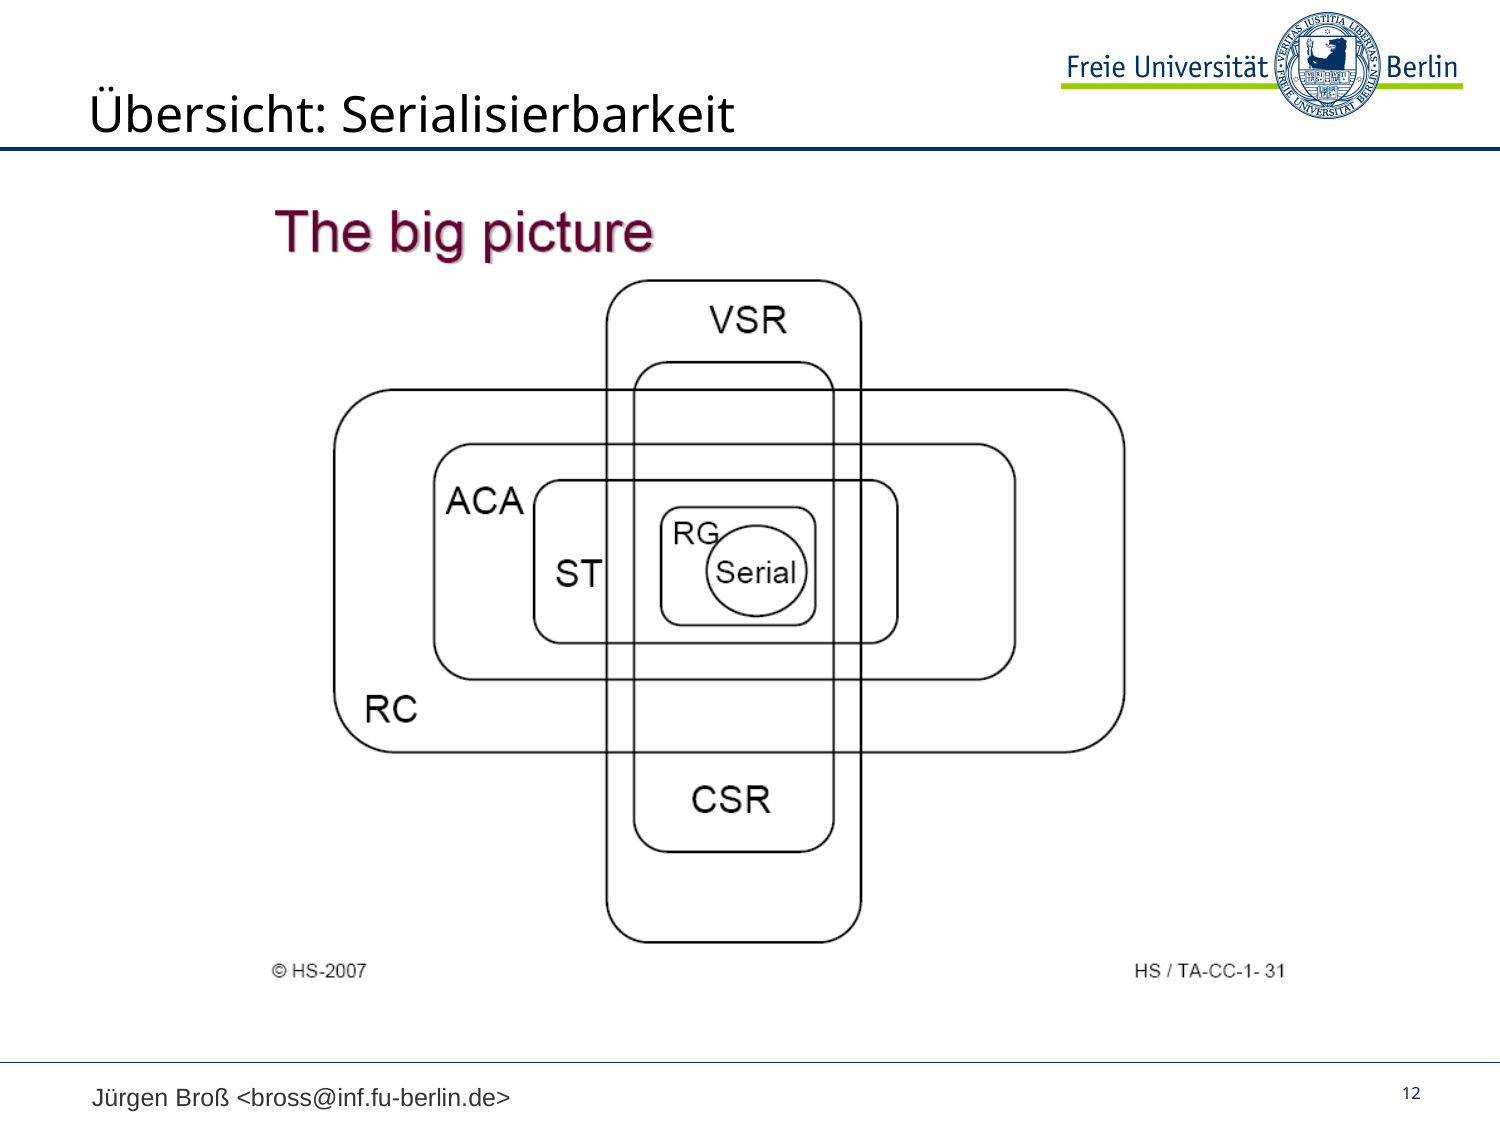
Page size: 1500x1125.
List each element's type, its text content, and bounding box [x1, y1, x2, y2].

picture [230, 184, 1318, 1008]
picture [1061, 12, 1463, 119]
title Übersicht: Serialisierbarkeit [88, 87, 1275, 143]
